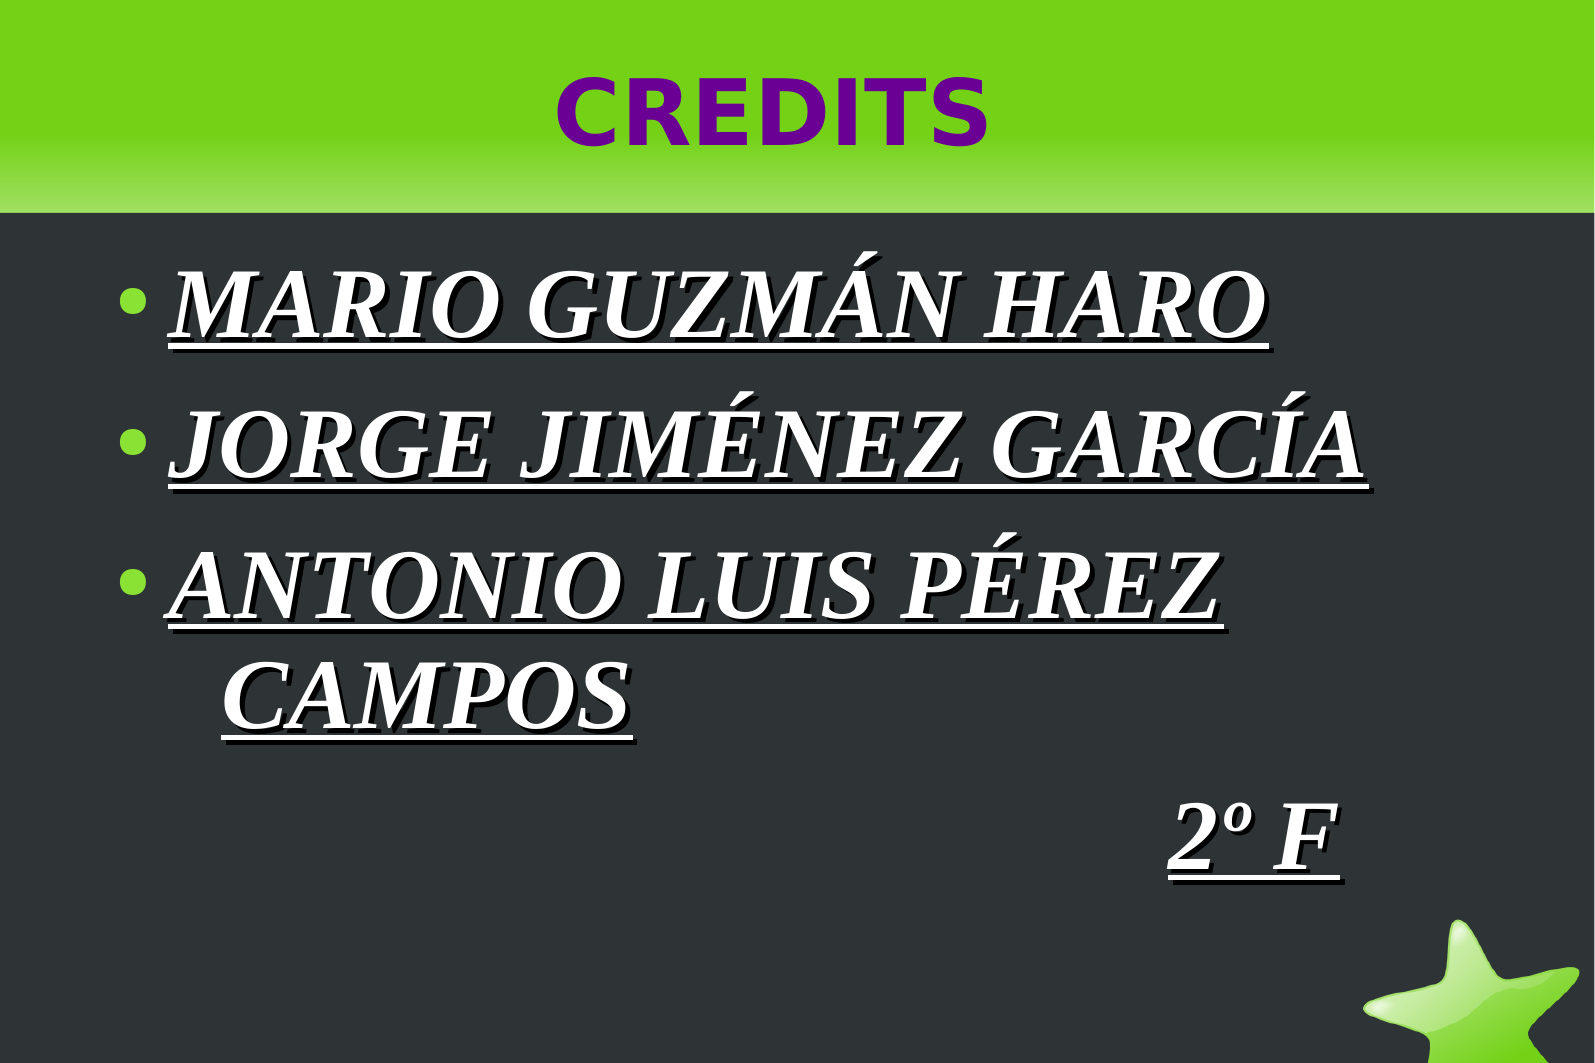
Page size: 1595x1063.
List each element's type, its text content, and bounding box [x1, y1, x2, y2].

list MARIO GUZMÁN HARO JORGE JIMÉNEZ GARCÍA ANTONIO LUIS PÉREZ CAMPOS 2º F [79, 248, 1515, 1063]
title CREDITS [74, 32, 1510, 196]
picture [0, 0, 1595, 1063]
